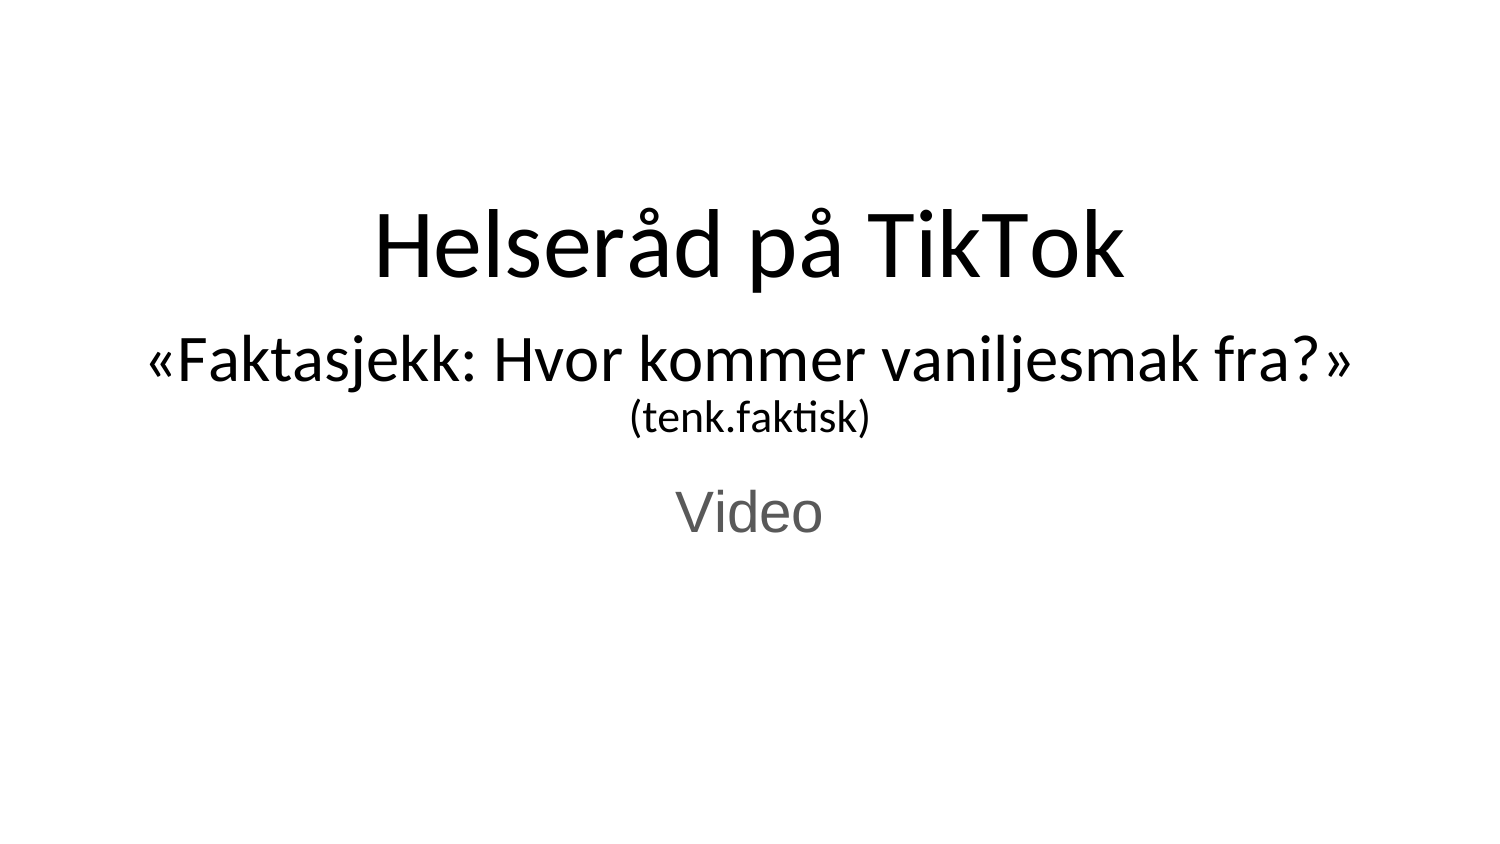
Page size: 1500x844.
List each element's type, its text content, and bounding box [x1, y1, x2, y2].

subtitle Video [51, 464, 1449, 595]
title Helseråd på TikTok «Faktasjekk: Hvor kommer vaniljesmak fra?» (tenk.faktisk) [51, 122, 1449, 459]
